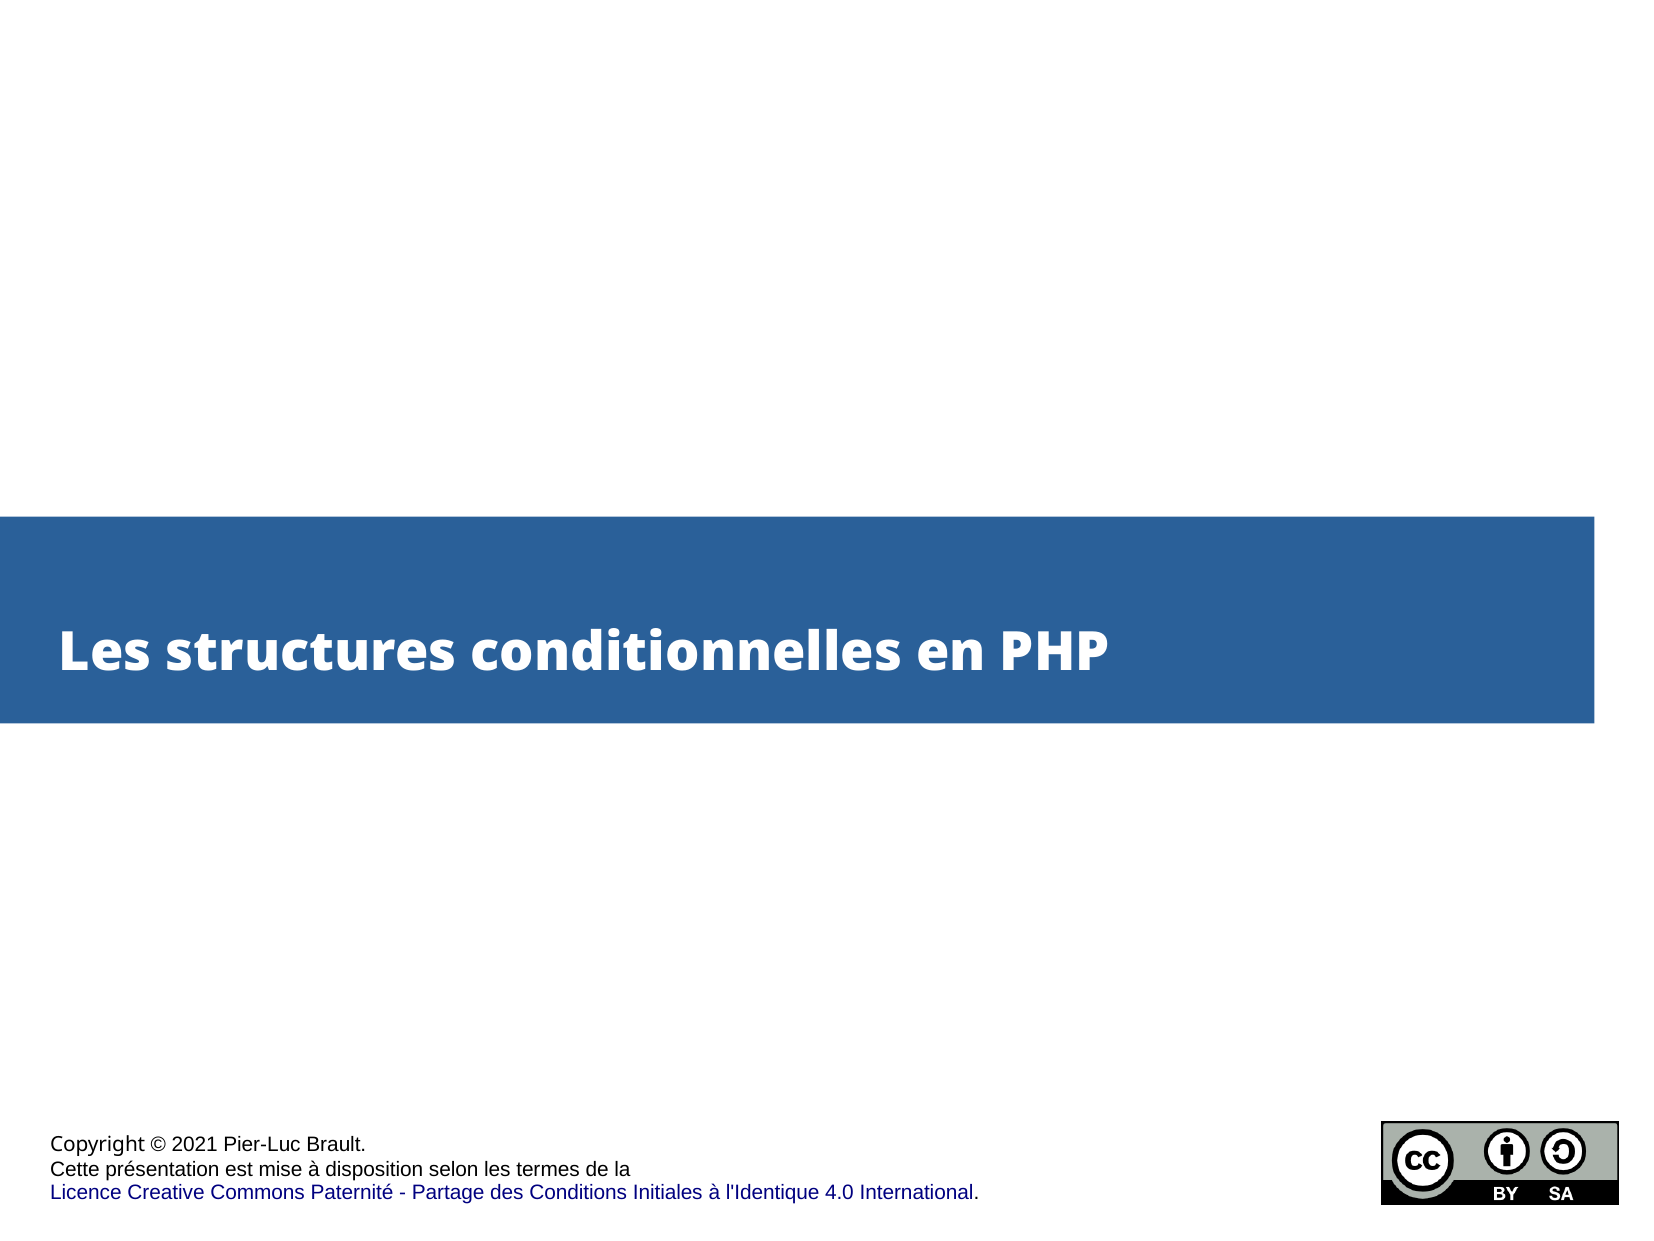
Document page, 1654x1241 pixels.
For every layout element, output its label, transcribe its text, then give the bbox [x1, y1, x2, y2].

text_box Copyright © 2021 Pier-Luc Brault. Cette présentation est mise à disposition selon les termes de la Licence Creative Commons Paternité - Partage des Conditions Initiales à l'Identique 4.0 International. [35, 1122, 1099, 1214]
title Les structures conditionnelles en PHP [59, 553, 1595, 687]
picture [1381, 1121, 1619, 1205]
